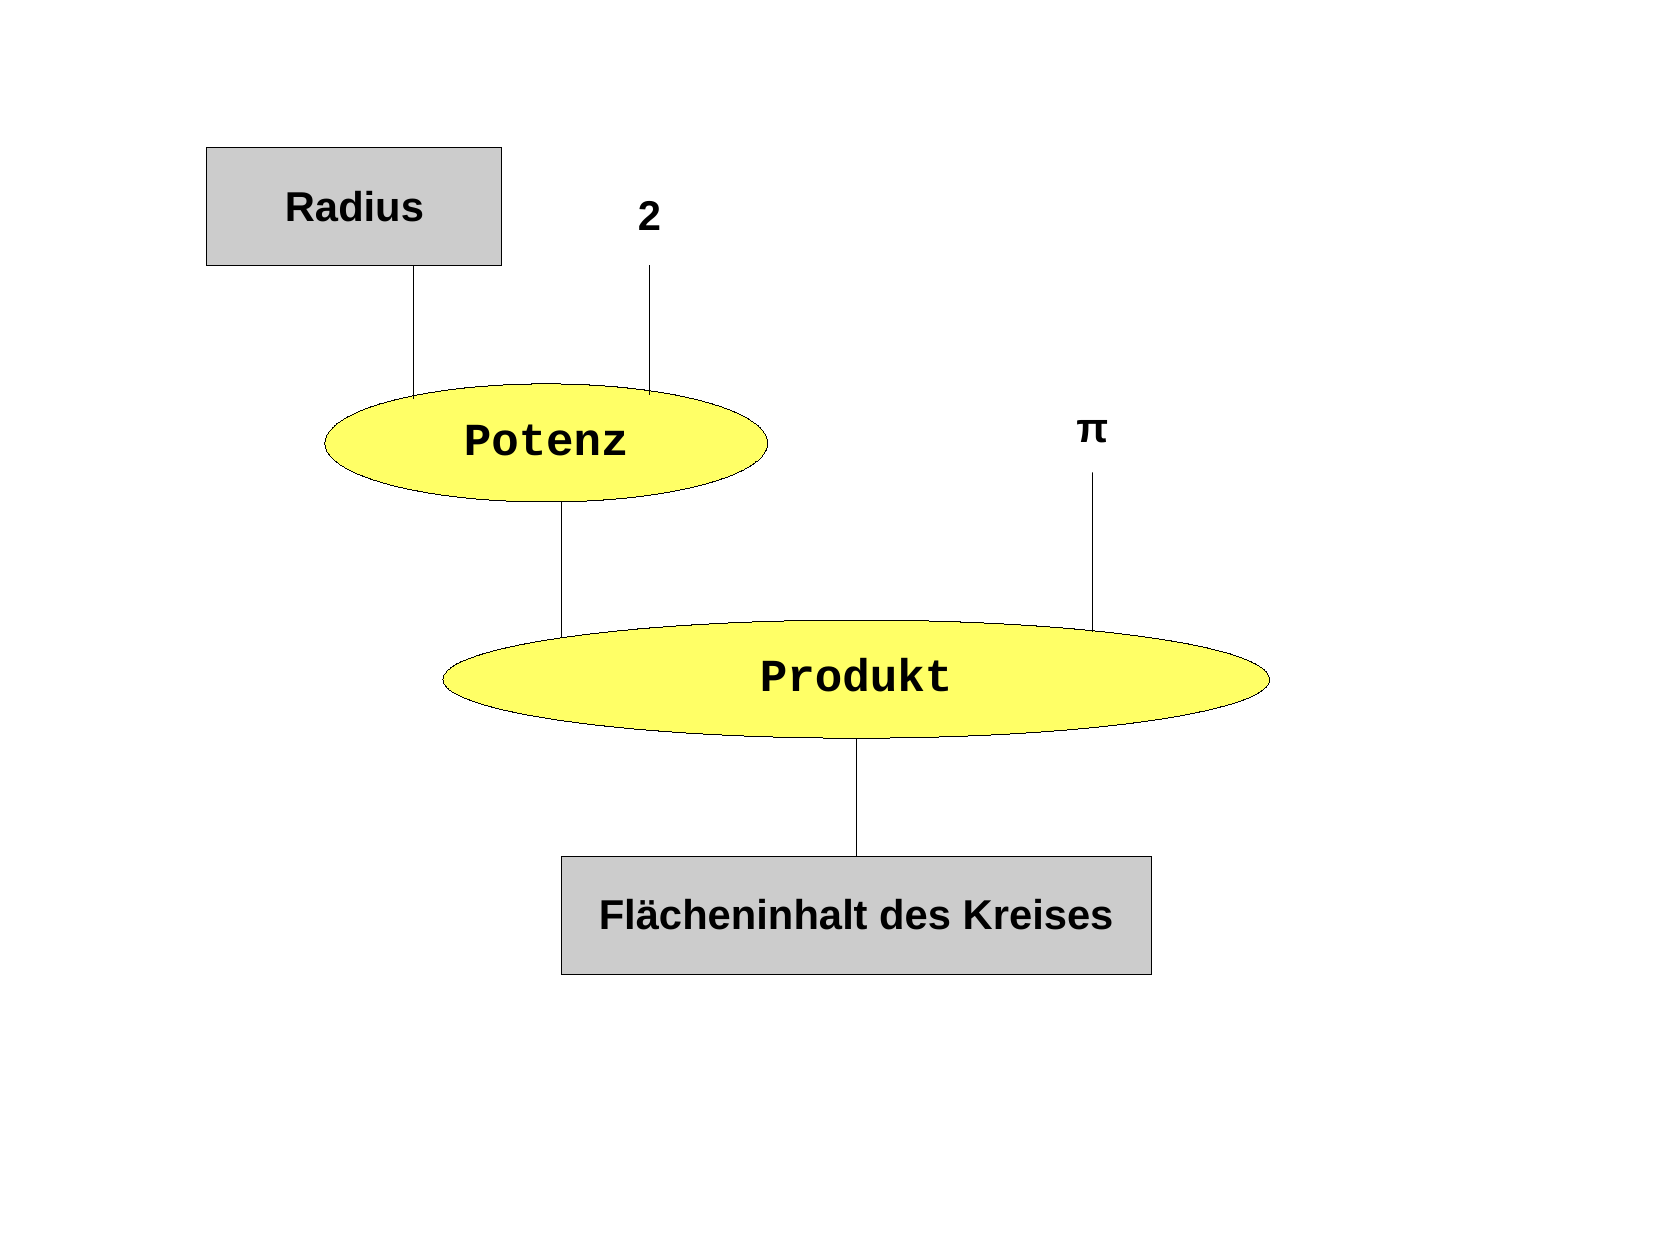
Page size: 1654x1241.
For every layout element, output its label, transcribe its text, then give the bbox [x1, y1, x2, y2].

text_box Flächeninhalt des Kreises [561, 856, 1152, 975]
text_box Potenz [324, 383, 768, 502]
text_box Produkt [442, 620, 1270, 739]
text_box Radius [206, 147, 502, 266]
text_box π [1033, 383, 1152, 473]
text_box 2 [590, 171, 709, 260]
